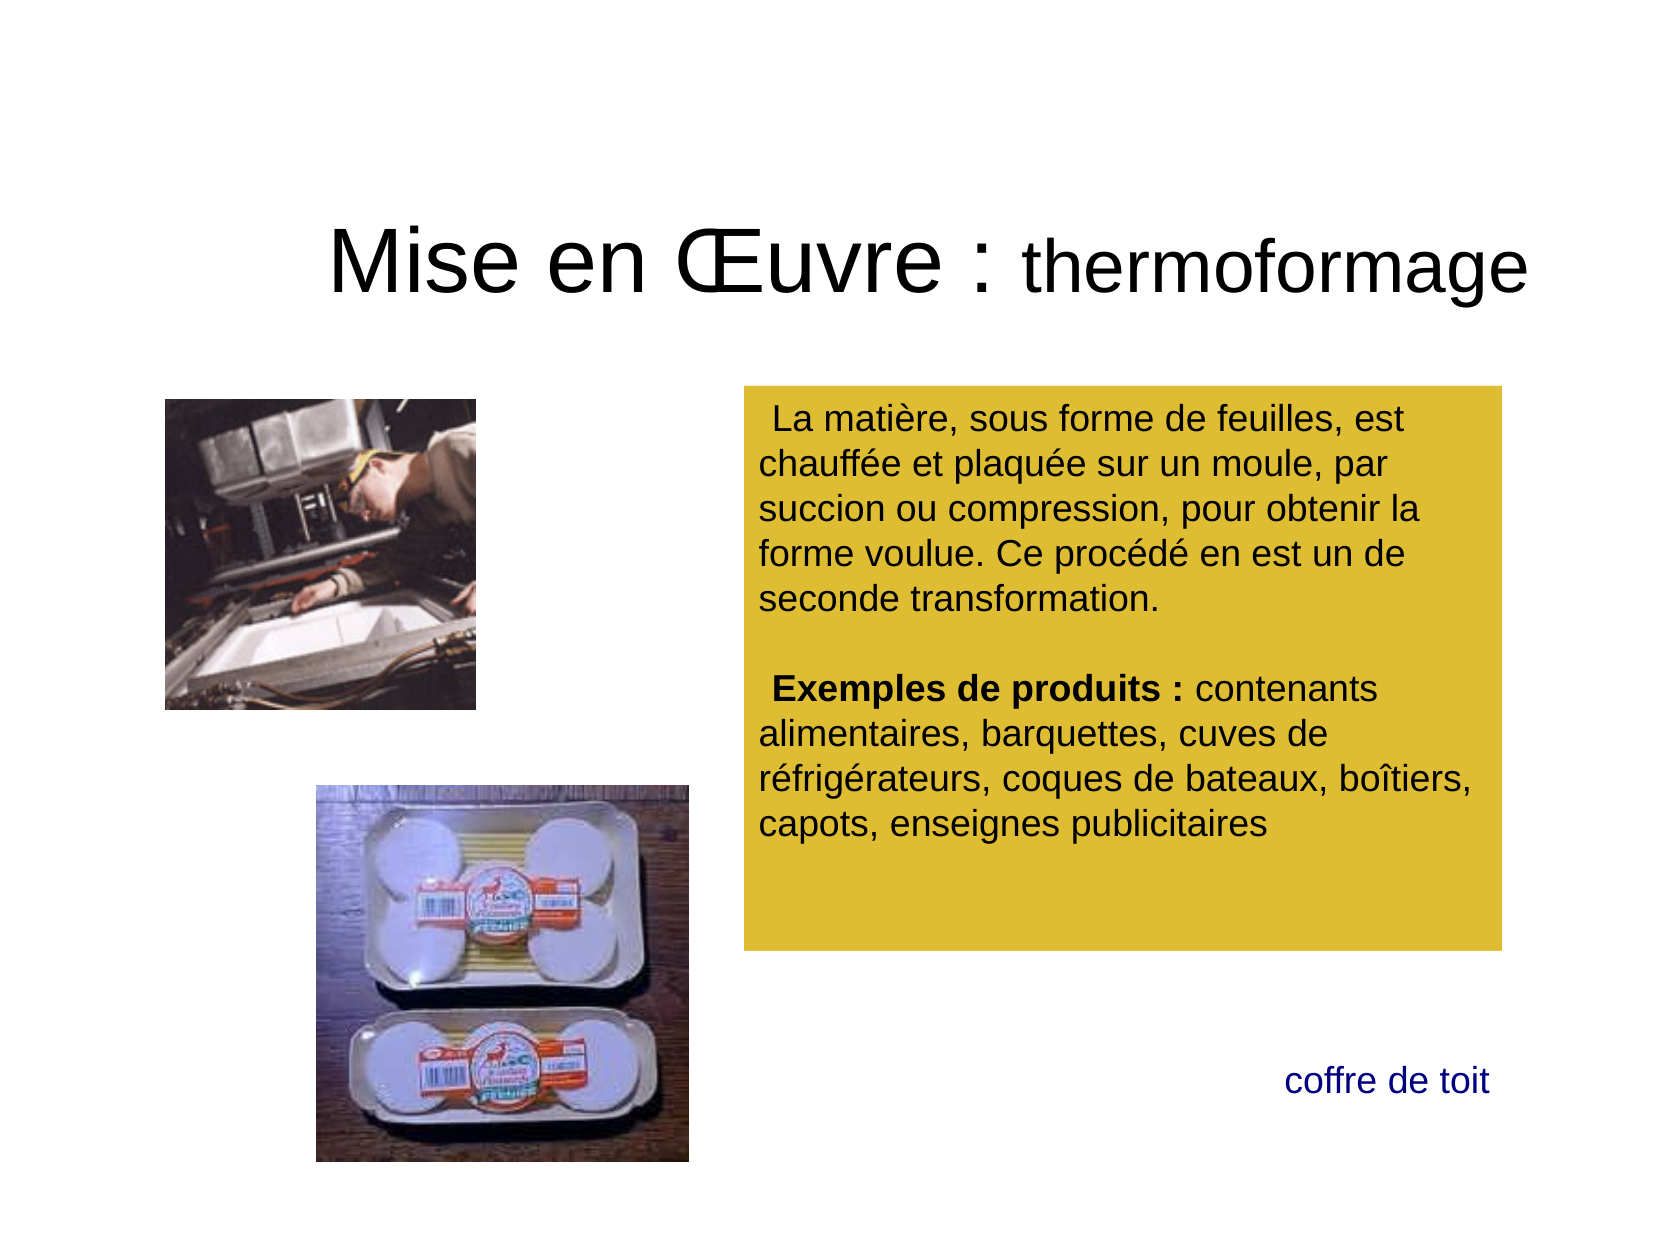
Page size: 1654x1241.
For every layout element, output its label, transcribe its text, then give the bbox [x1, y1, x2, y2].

text_box coffre de toit [1269, 1052, 1528, 1123]
picture [316, 785, 689, 1162]
text_box La matière, sous forme de feuilles, est chauffée et plaquée sur un moule, par succion ou compression, pour obtenir la forme voulue. Ce procédé en est un de seconde transformation. Exemples de produits : contenants alimentaires, barquettes, cuves de réfrigérateurs, coques de bateaux, boîtiers, capots, enseignes publicitaires [744, 385, 1502, 951]
title Mise en Œuvre : thermoformage [208, 111, 1618, 319]
picture [165, 399, 476, 710]
